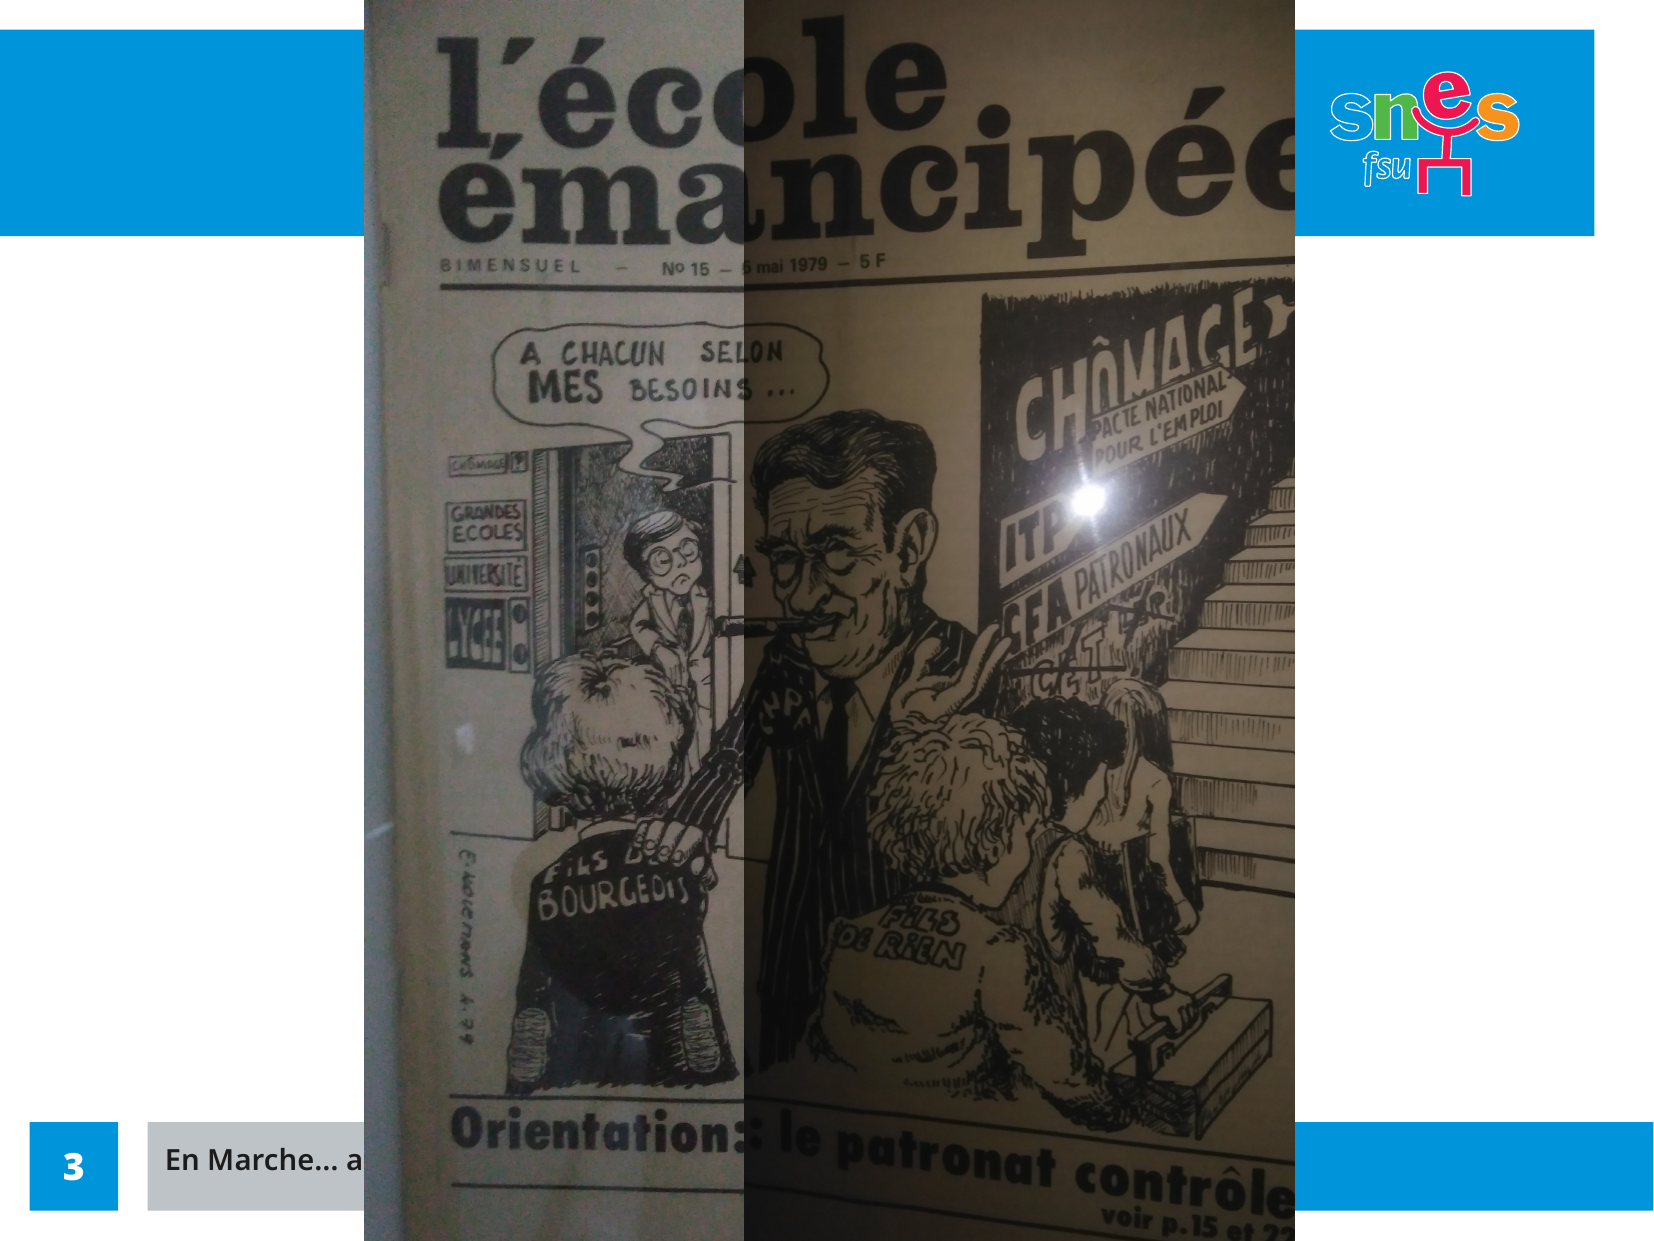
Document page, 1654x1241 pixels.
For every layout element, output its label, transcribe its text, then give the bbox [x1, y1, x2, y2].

list En Marche… arrière pour le second degré et l’université [164, 1139, 364, 1217]
picture [364, 0, 1295, 1241]
